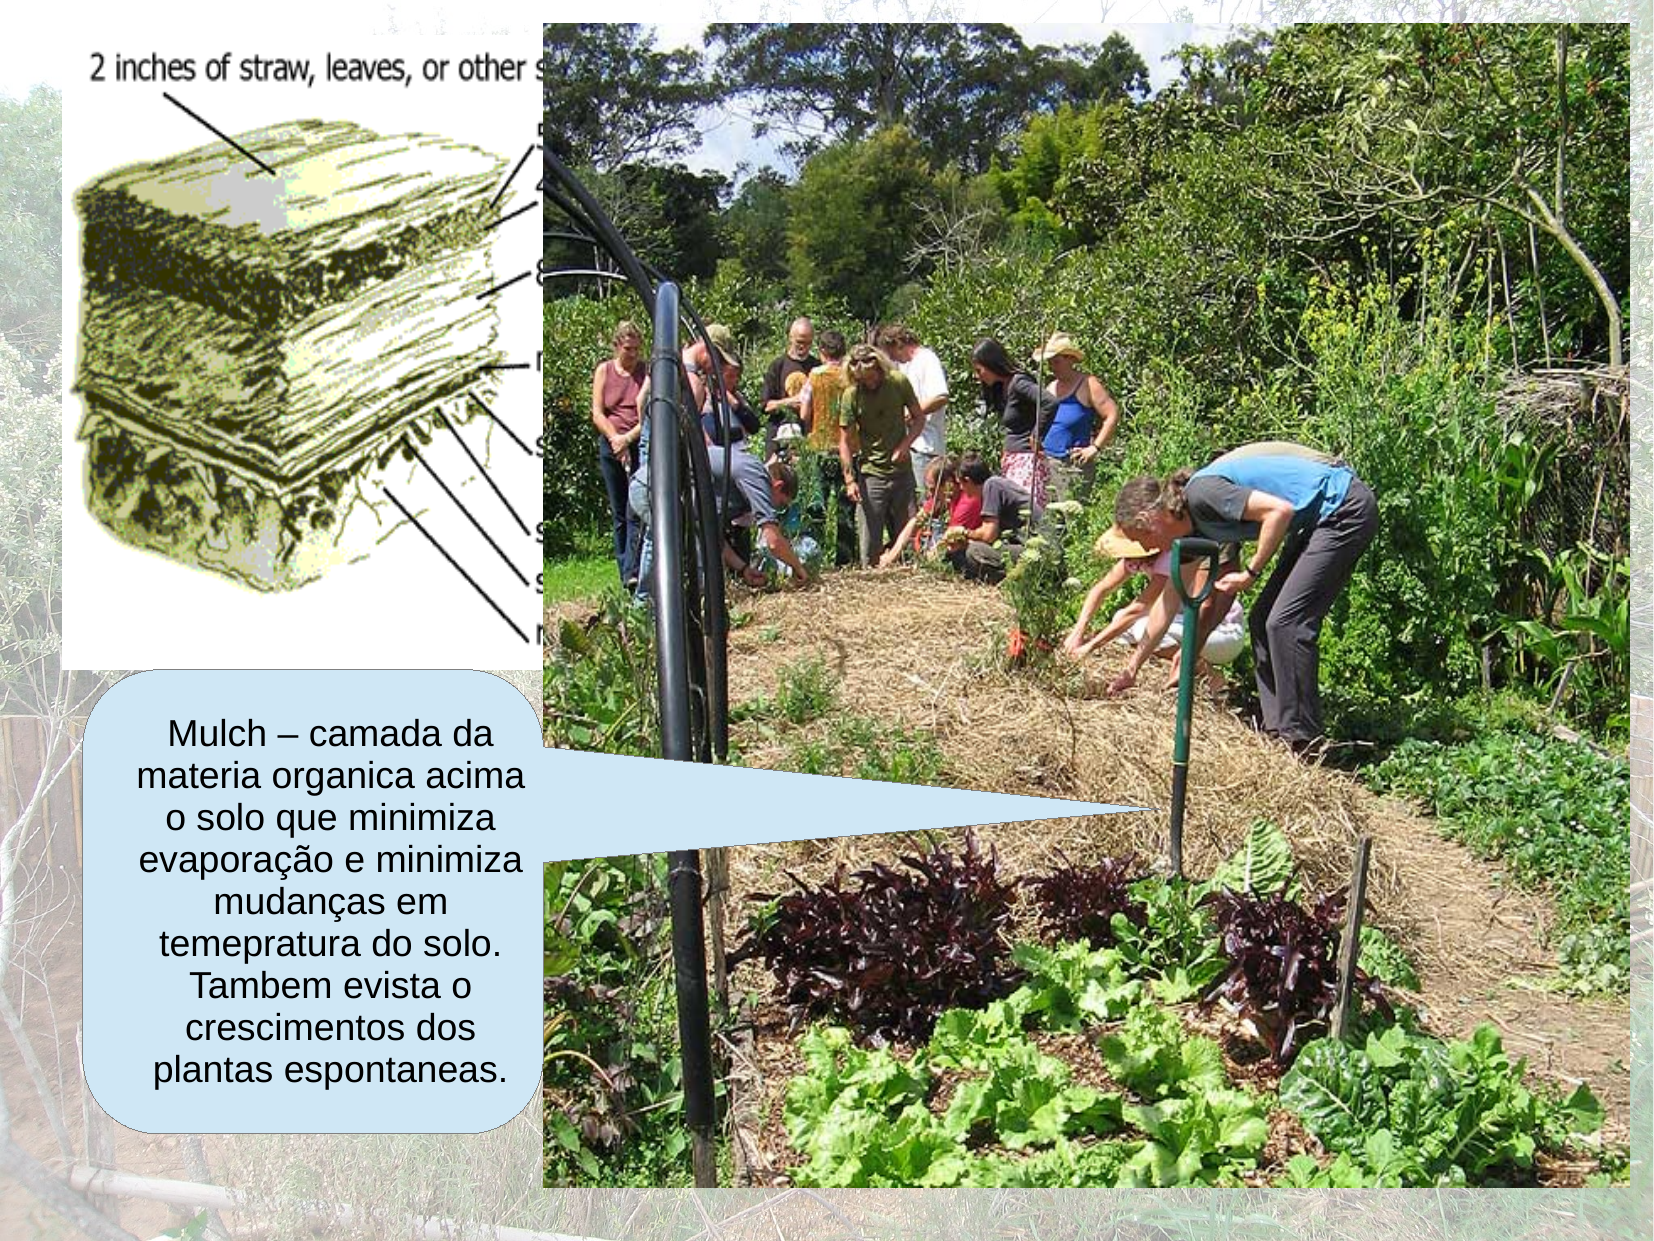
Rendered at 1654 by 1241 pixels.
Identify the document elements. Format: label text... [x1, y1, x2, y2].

picture [62, 23, 1630, 1188]
text_box Mulch – camada da materia organica acima o solo que minimiza evaporação e minimiza mudanças em temepratura do solo. Tambem evista o crescimentos dos plantas espontaneas. [118, 705, 544, 1099]
text_box [544, 746, 1161, 863]
text_box [82, 669, 532, 1134]
